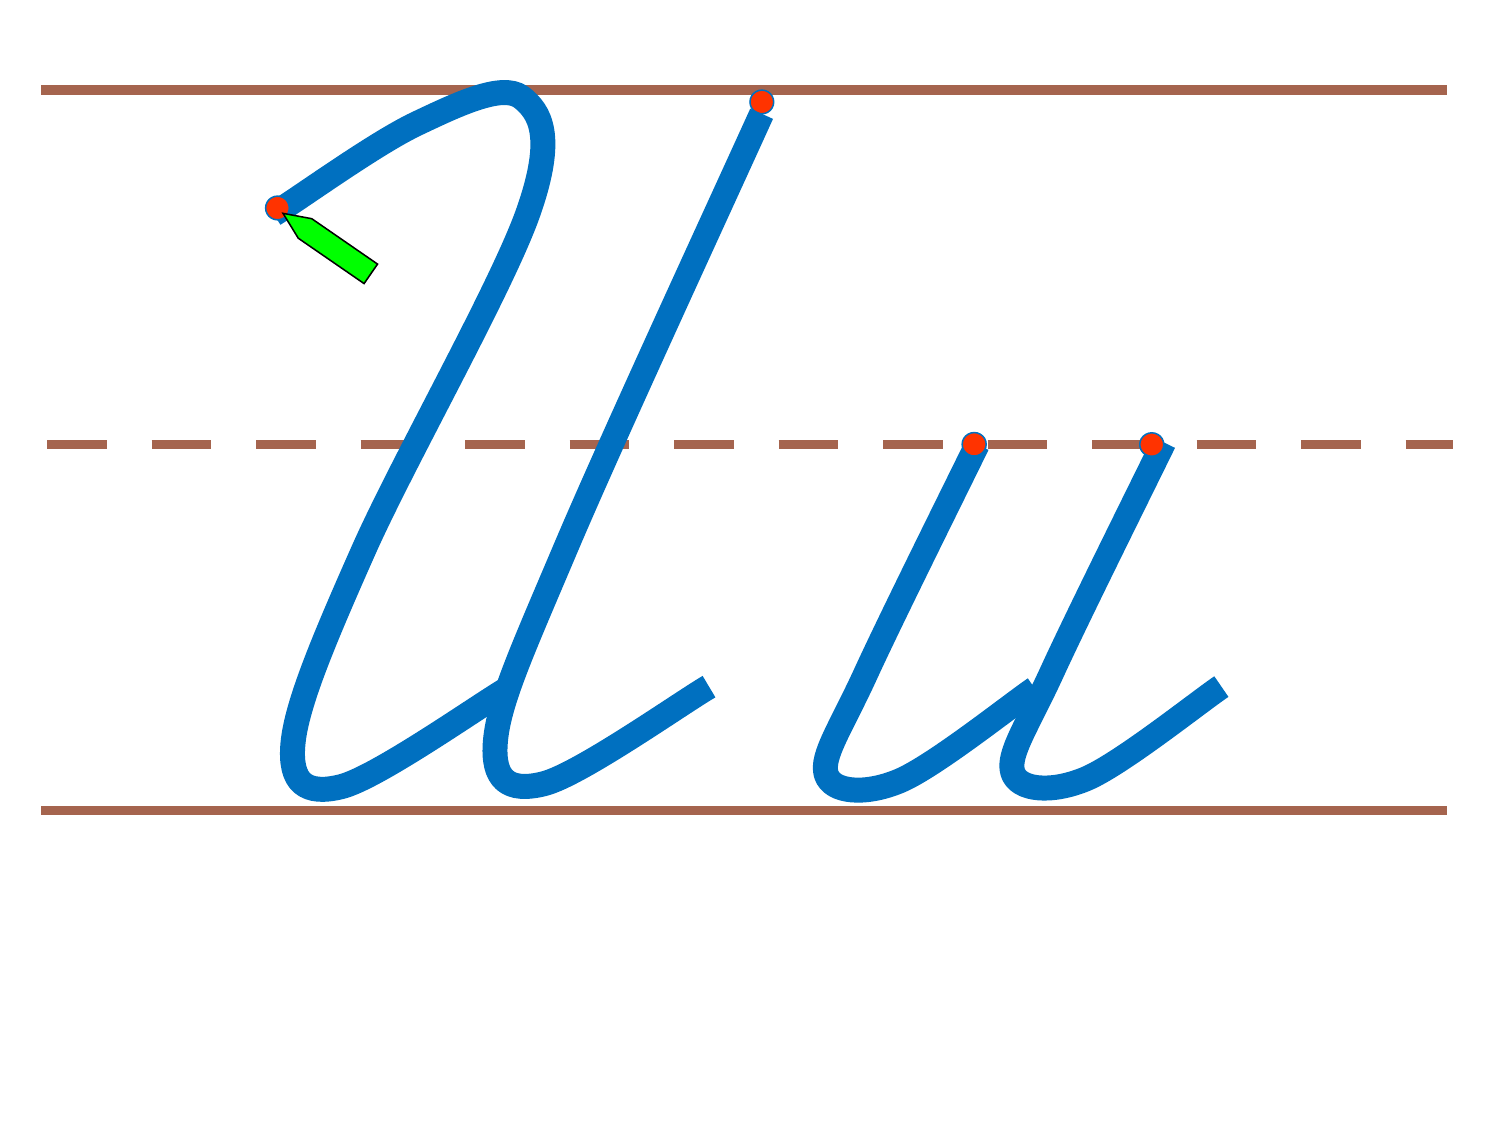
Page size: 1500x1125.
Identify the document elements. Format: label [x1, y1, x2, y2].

text_box [1139, 432, 1164, 457]
text_box [962, 432, 987, 457]
text_box [750, 90, 774, 114]
text_box [265, 196, 378, 284]
